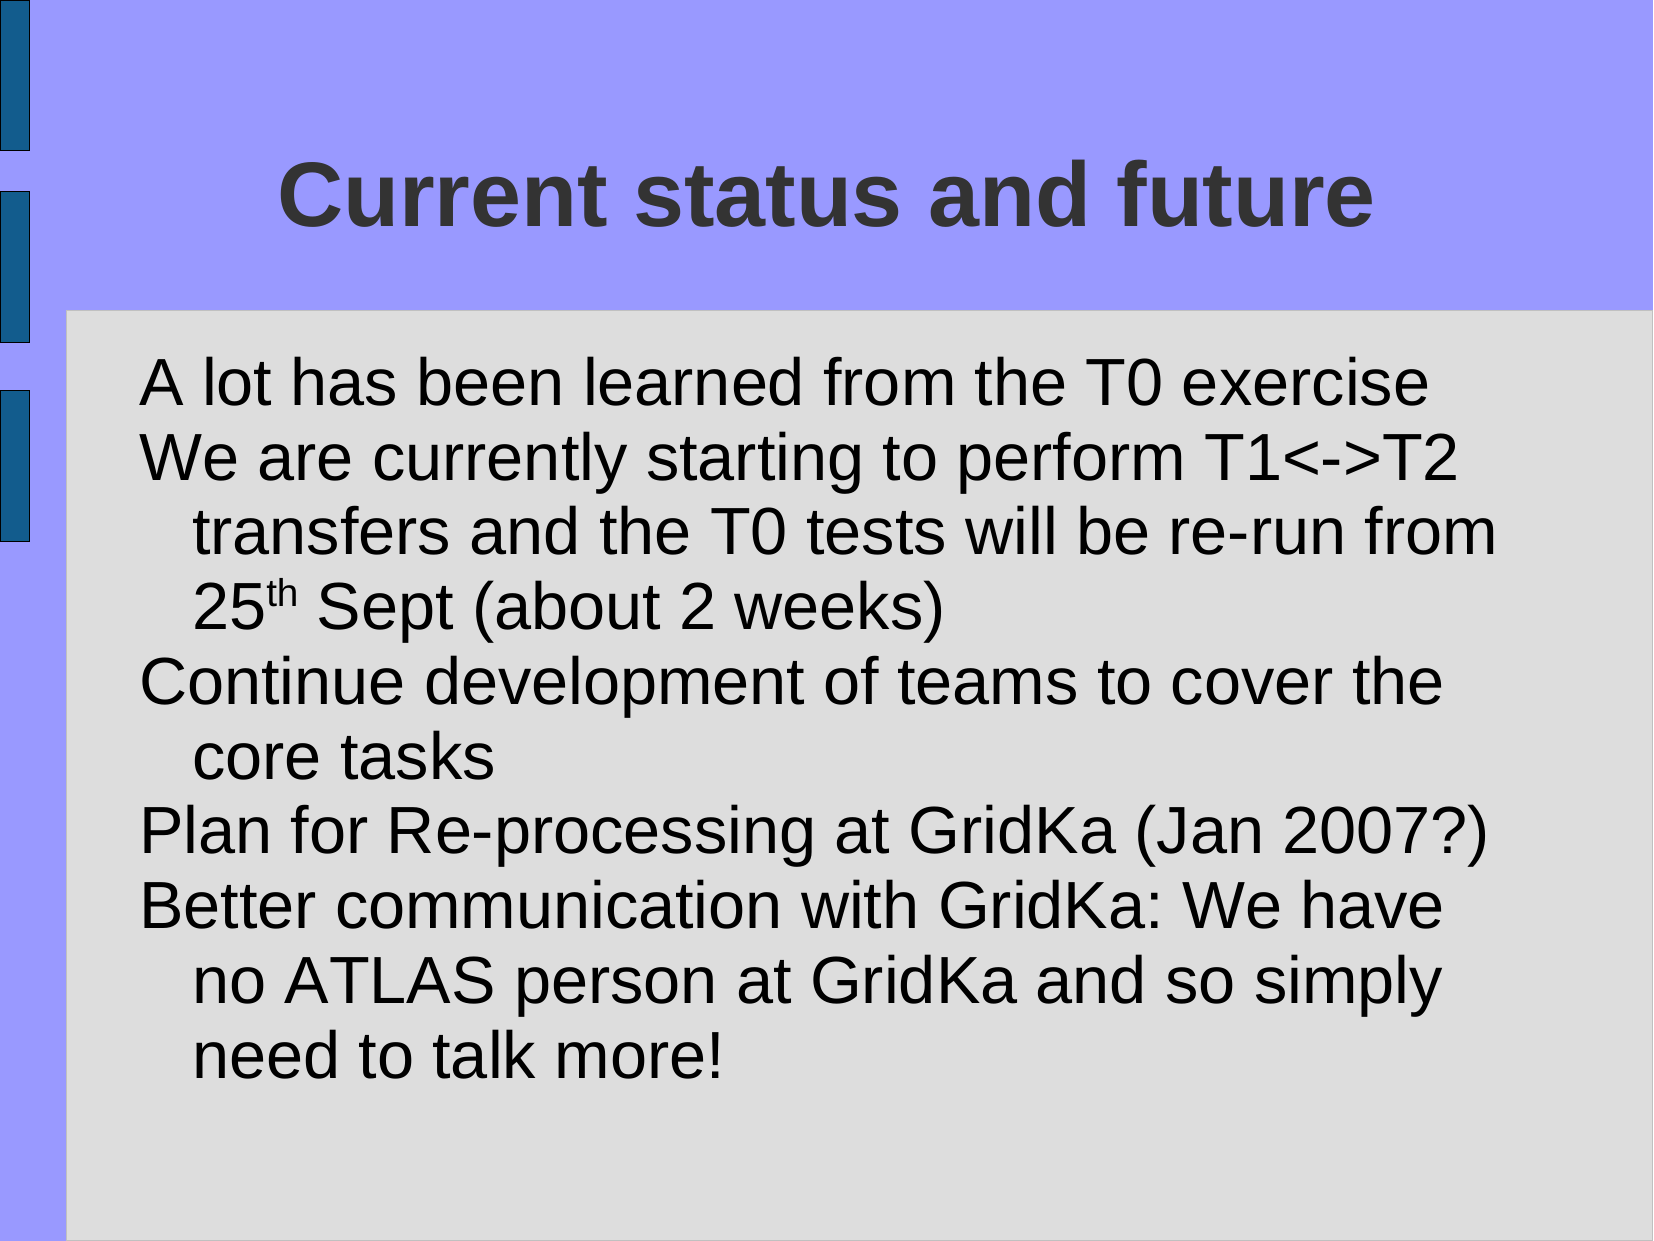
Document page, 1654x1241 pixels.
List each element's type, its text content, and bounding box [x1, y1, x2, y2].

list A lot has been learned from the T0 exercise We are currently starting to perform T1<->T2 transfers and the T0 tests will be re-run from 25th Sept (about 2 weeks) Continue development of teams to cover the core tasks Plan for Re-processing at GridKa (Jan 2007?) Better communication with GridKa: We have no ATLAS person at GridKa and so simply need to talk more! [121, 344, 1534, 1233]
title Current status and future [121, 91, 1534, 299]
